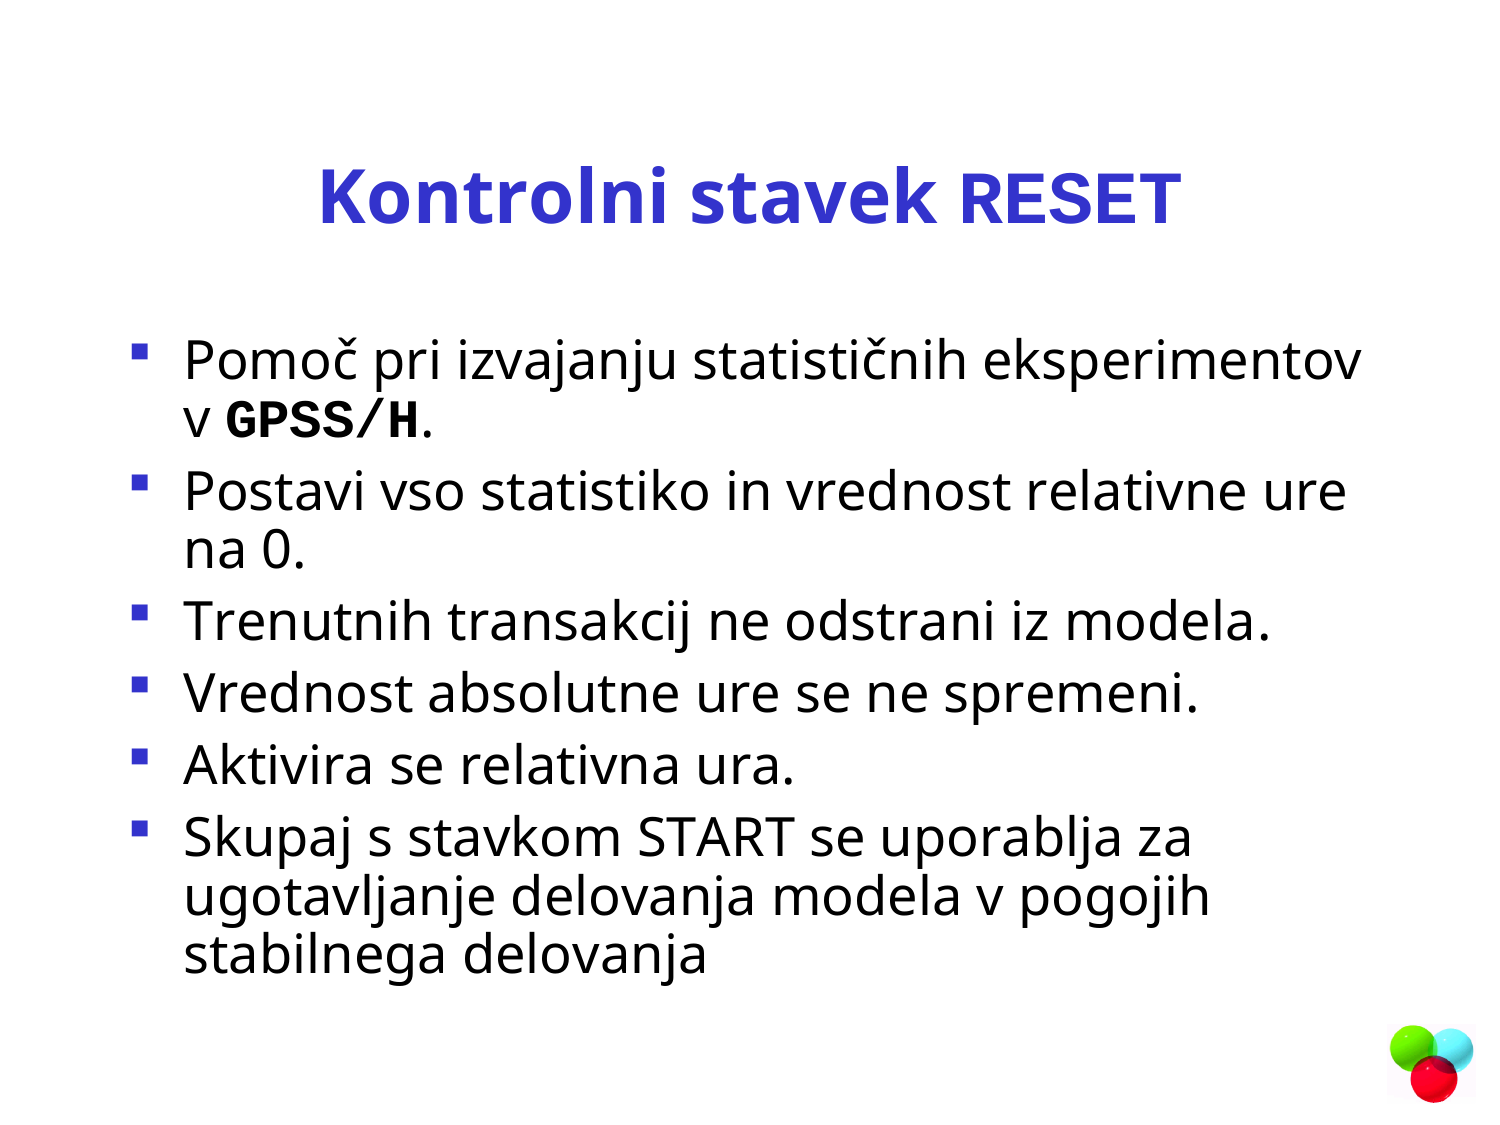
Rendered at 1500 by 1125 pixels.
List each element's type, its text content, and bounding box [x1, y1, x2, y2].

list Pomoč pri izvajanju statističnih eksperimentov v GPSS/H. Postavi vso statistiko in vrednost relativne ure na 0. Trenutnih transakcij ne odstrani iz modela. Vrednost absolutne ure se ne spremeni. Aktivira se relativna ura. Skupaj s stavkom START se uporablja za ugotavljanje delovanja modela v pogojih stabilnega delovanja [112, 324, 1388, 1001]
chart [1387, 1025, 1476, 1104]
title Kontrolni stavek RESET [112, 99, 1388, 288]
